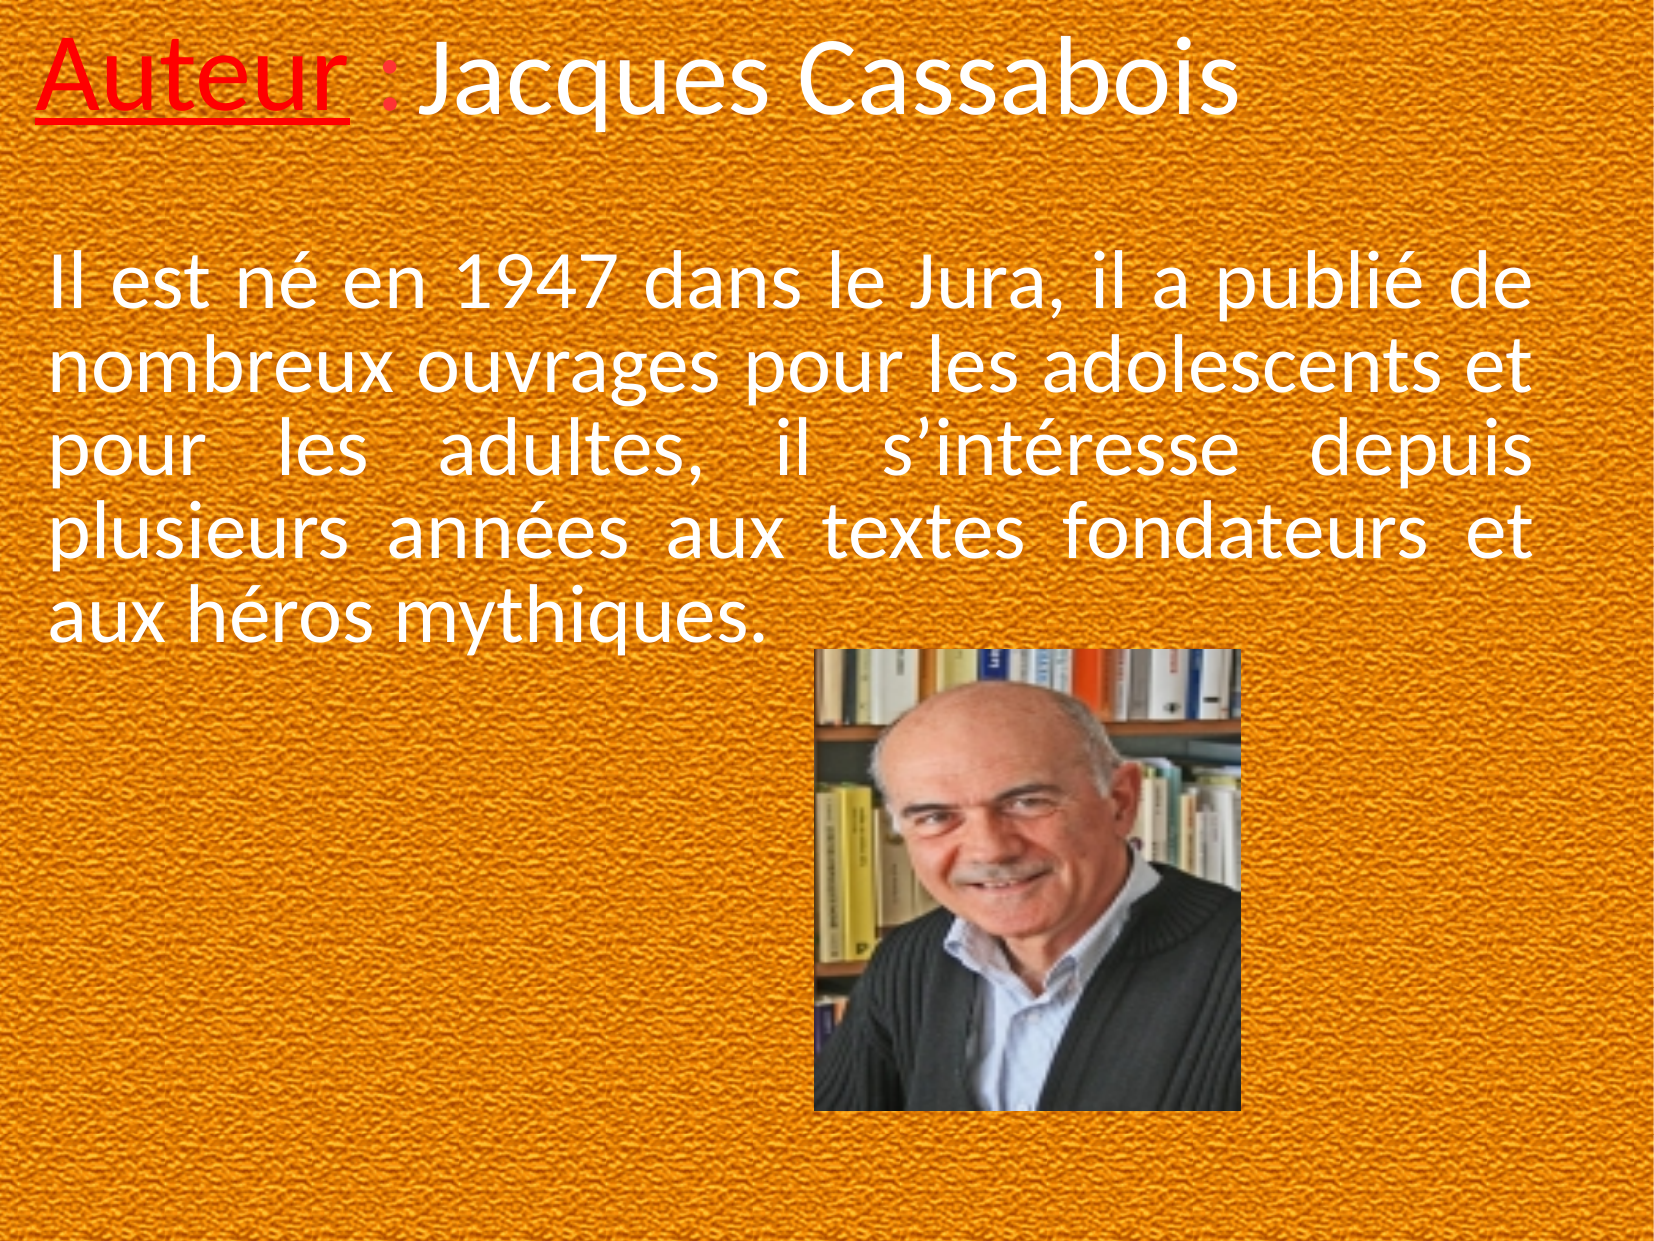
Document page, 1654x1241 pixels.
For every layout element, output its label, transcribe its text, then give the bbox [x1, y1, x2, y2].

picture [0, 0, 1654, 1241]
text_box Auteur : [35, 11, 414, 154]
text_box Jacques Cassabois [366, 17, 1559, 155]
subtitle Il est né en 1947 dans le Jura, il a publié de nombreux ouvrages pour les adolescents et pour les adultes, il s’intéresse depuis plusieurs années aux textes fondateurs et aux héros mythiques. [47, 200, 1536, 709]
text_box [82, 685, 1571, 1123]
